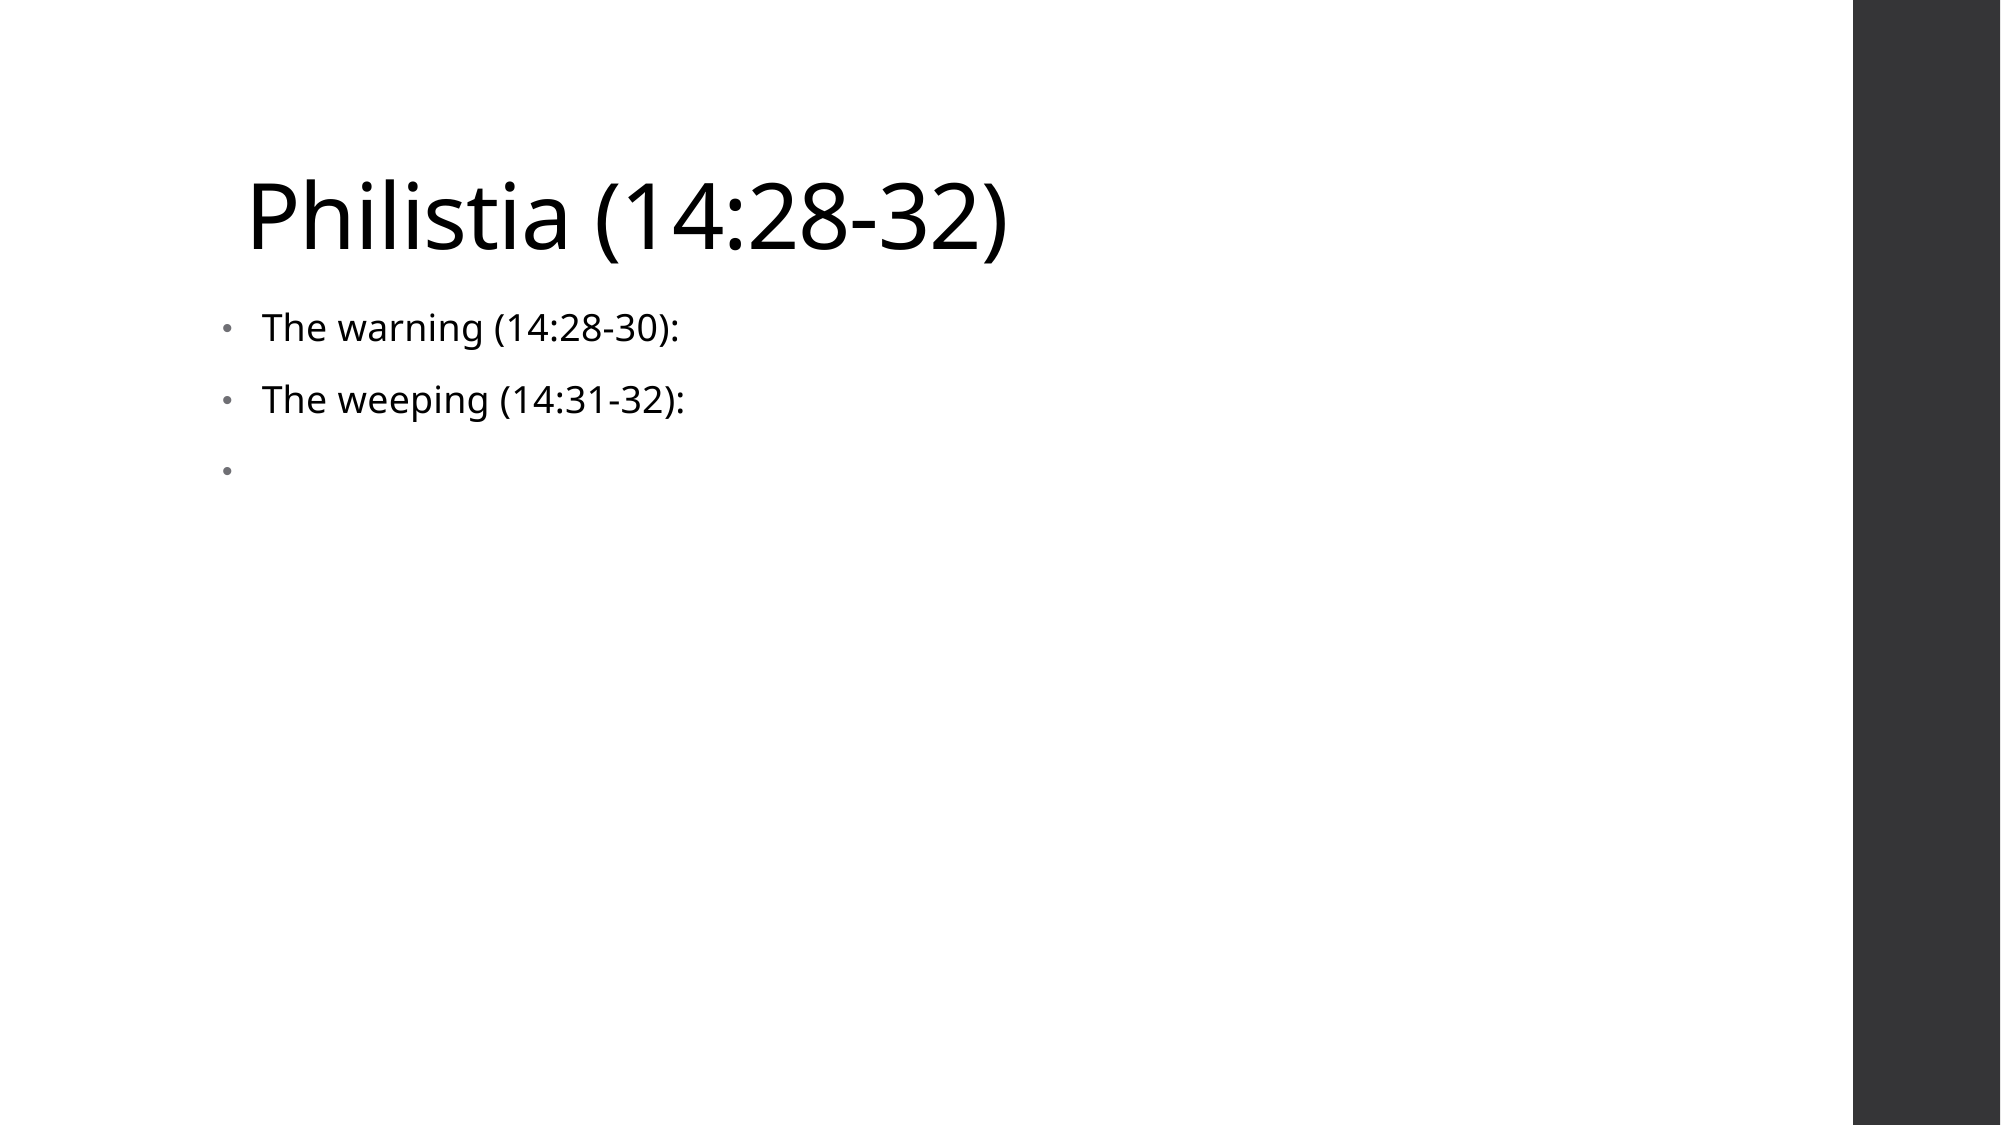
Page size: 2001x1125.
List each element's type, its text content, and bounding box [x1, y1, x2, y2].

list The warning (14:28-30): The weeping (14:31-32): [206, 299, 1617, 1014]
title Philistia (14:28-32) [206, 60, 1797, 278]
